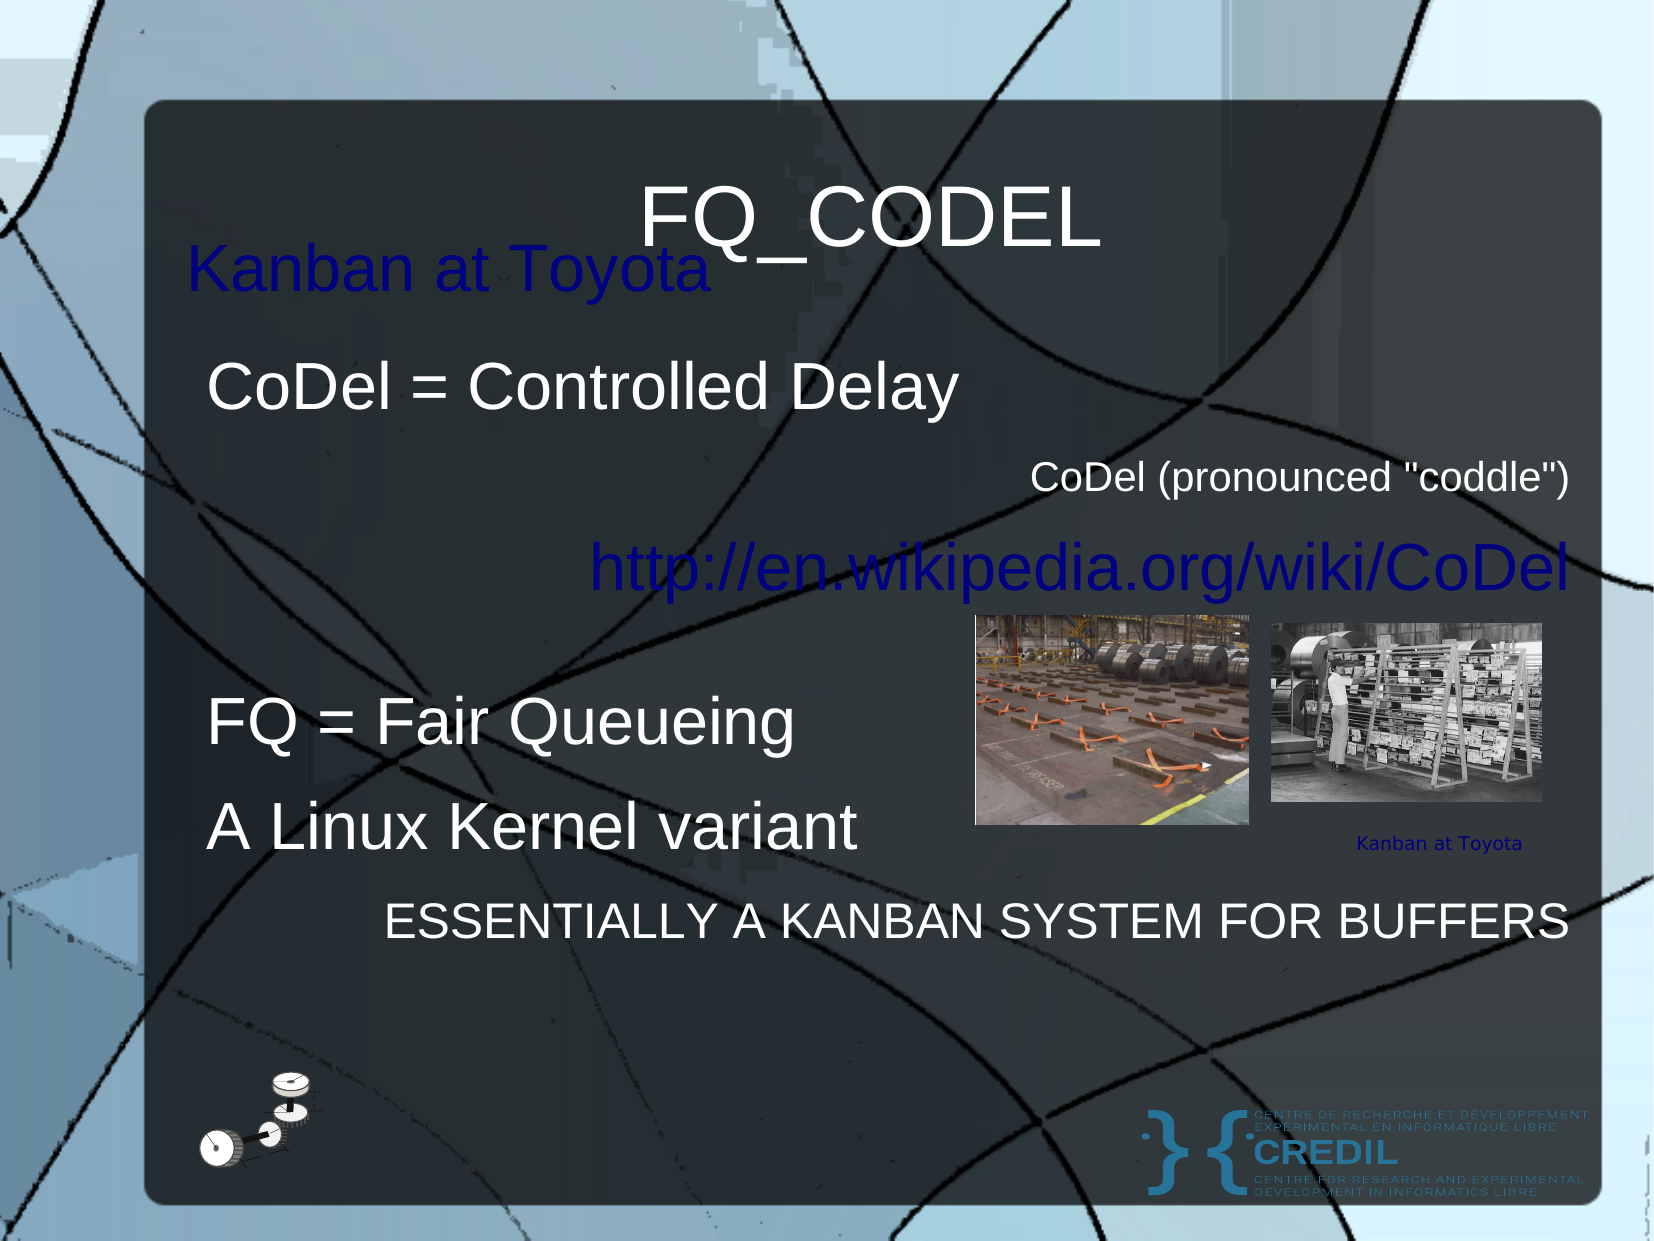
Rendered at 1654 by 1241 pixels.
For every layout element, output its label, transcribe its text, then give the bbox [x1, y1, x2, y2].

text_box Kanban at Toyota [186, 231, 745, 307]
title FQ_CODEL [159, 108, 1583, 325]
list CoDel = Controlled Delay CoDel (pronounced "coddle") http://en.wikipedia.org/wiki/CoDel FQ = Fair Queueing A Linux Kernel variant ESSENTIALLY A KANBAN SYSTEM FOR BUFFERS [206, 349, 1571, 1168]
text_box Kanban at Toyota [1341, 825, 1538, 863]
picture [0, 0, 1654, 1241]
